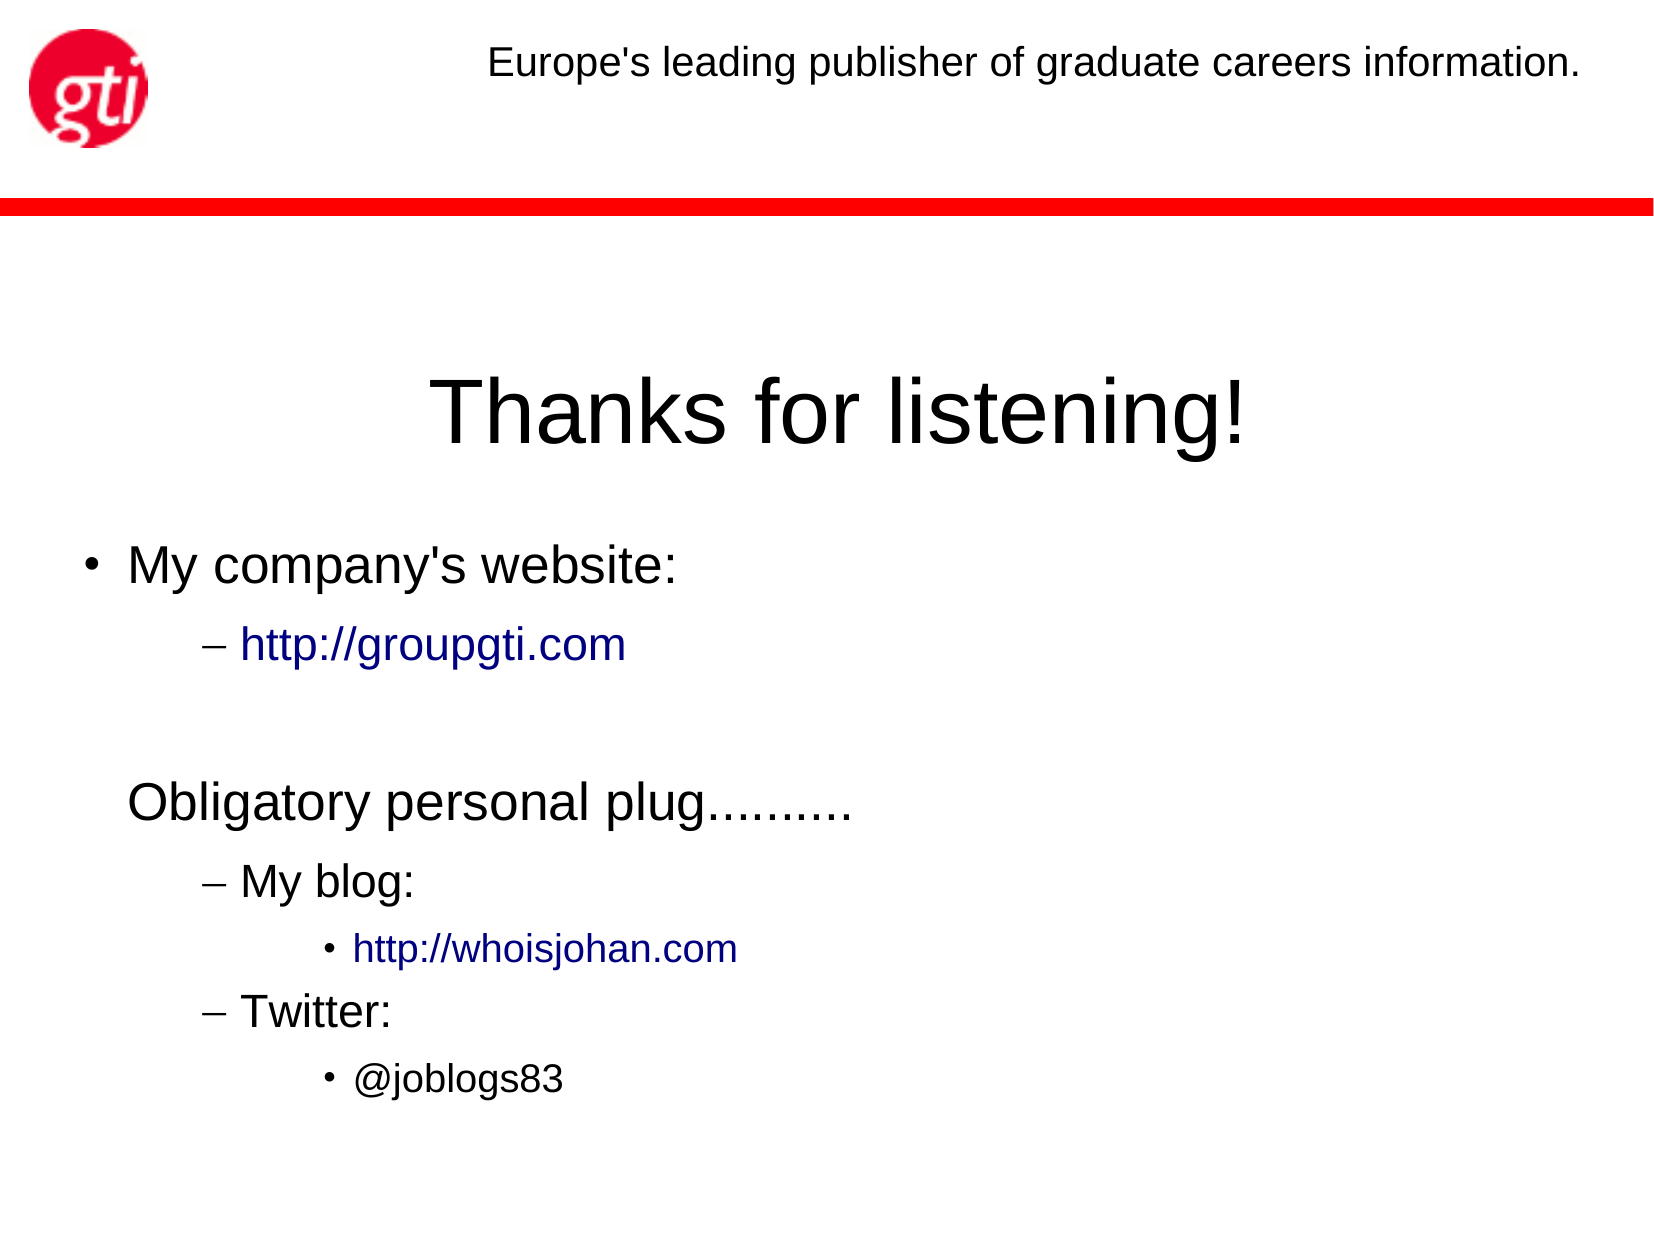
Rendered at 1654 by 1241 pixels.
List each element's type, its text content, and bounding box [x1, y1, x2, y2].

list My company's website: http://groupgti.com Obligatory personal plug.......... My blog: http://whoisjohan.com Twitter: @joblogs83 [82, 531, 1571, 1108]
text_box Europe's leading publisher of graduate careers information. [472, 29, 1597, 91]
picture [29, 29, 148, 148]
text_box Thanks for listening! [413, 354, 1265, 472]
